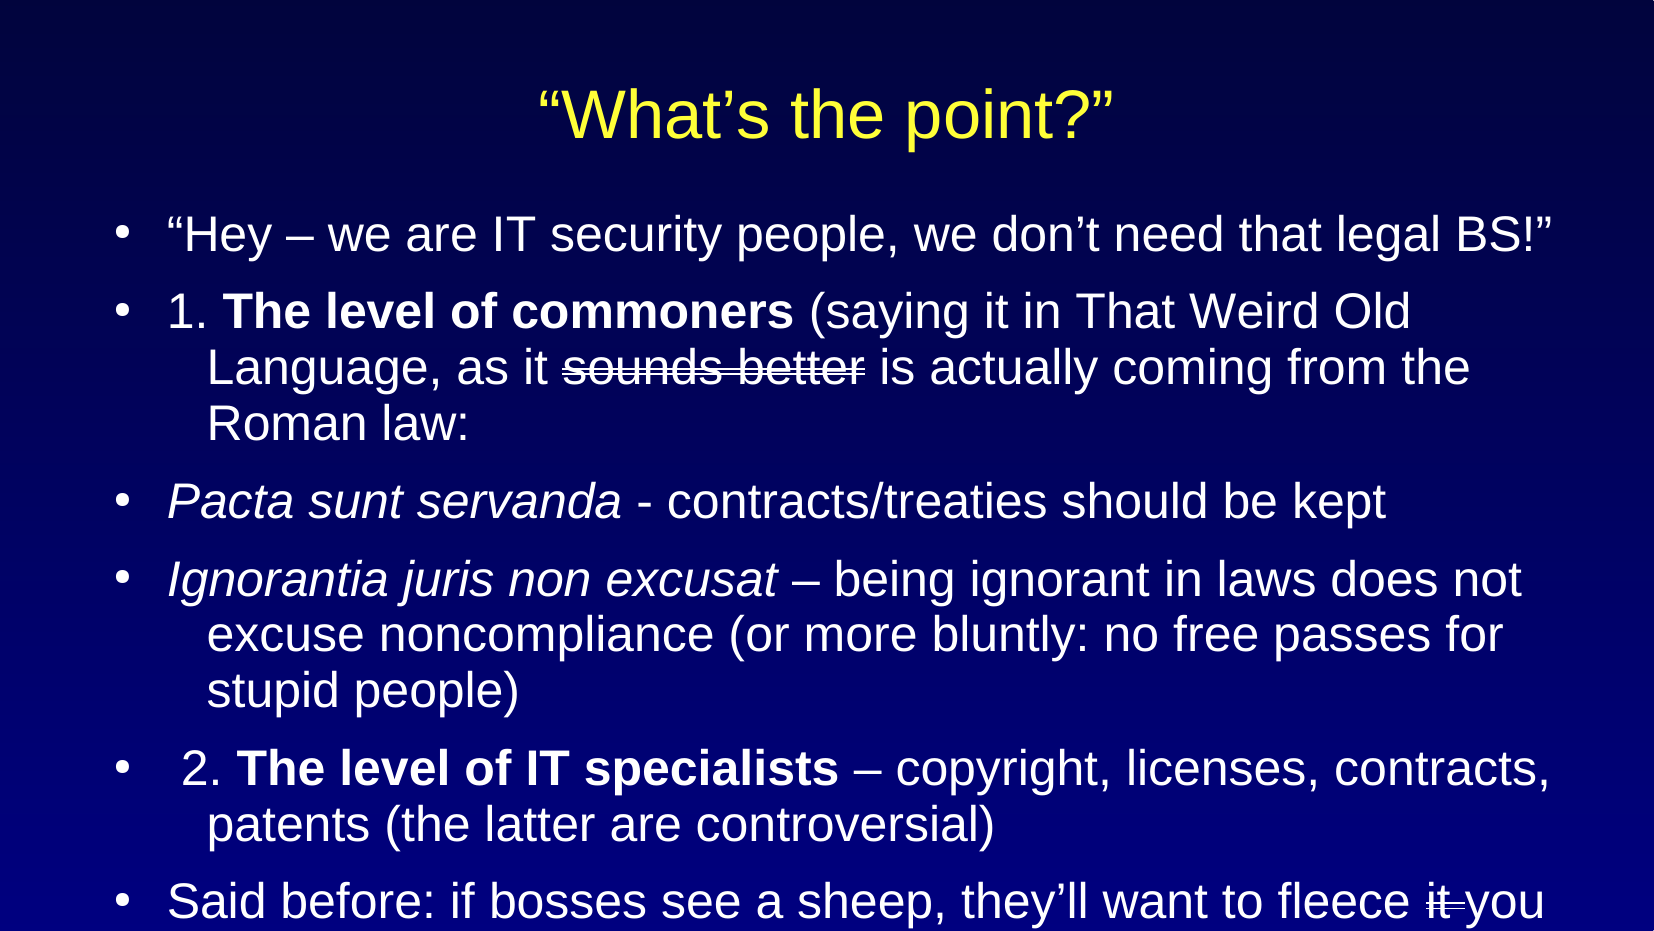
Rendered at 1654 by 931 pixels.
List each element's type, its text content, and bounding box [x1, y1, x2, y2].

list “Hey – we are IT security people, we don’t need that legal BS!” 1. The level of commoners (saying it in That Weird Old Language, as it sounds better is actually coming from the Roman law: Pacta sunt servanda - contracts/treaties should be kept Ignorantia juris non excusat – being ignorant in laws does not excuse noncompliance (or more bluntly: no free passes for stupid people) 2. The level of IT specialists – copyright, licenses, contracts, patents (the latter are controversial) Said before: if bosses see a sheep, they’ll want to fleece it you [82, 205, 1571, 930]
title “What’s the point?” [82, 37, 1571, 193]
